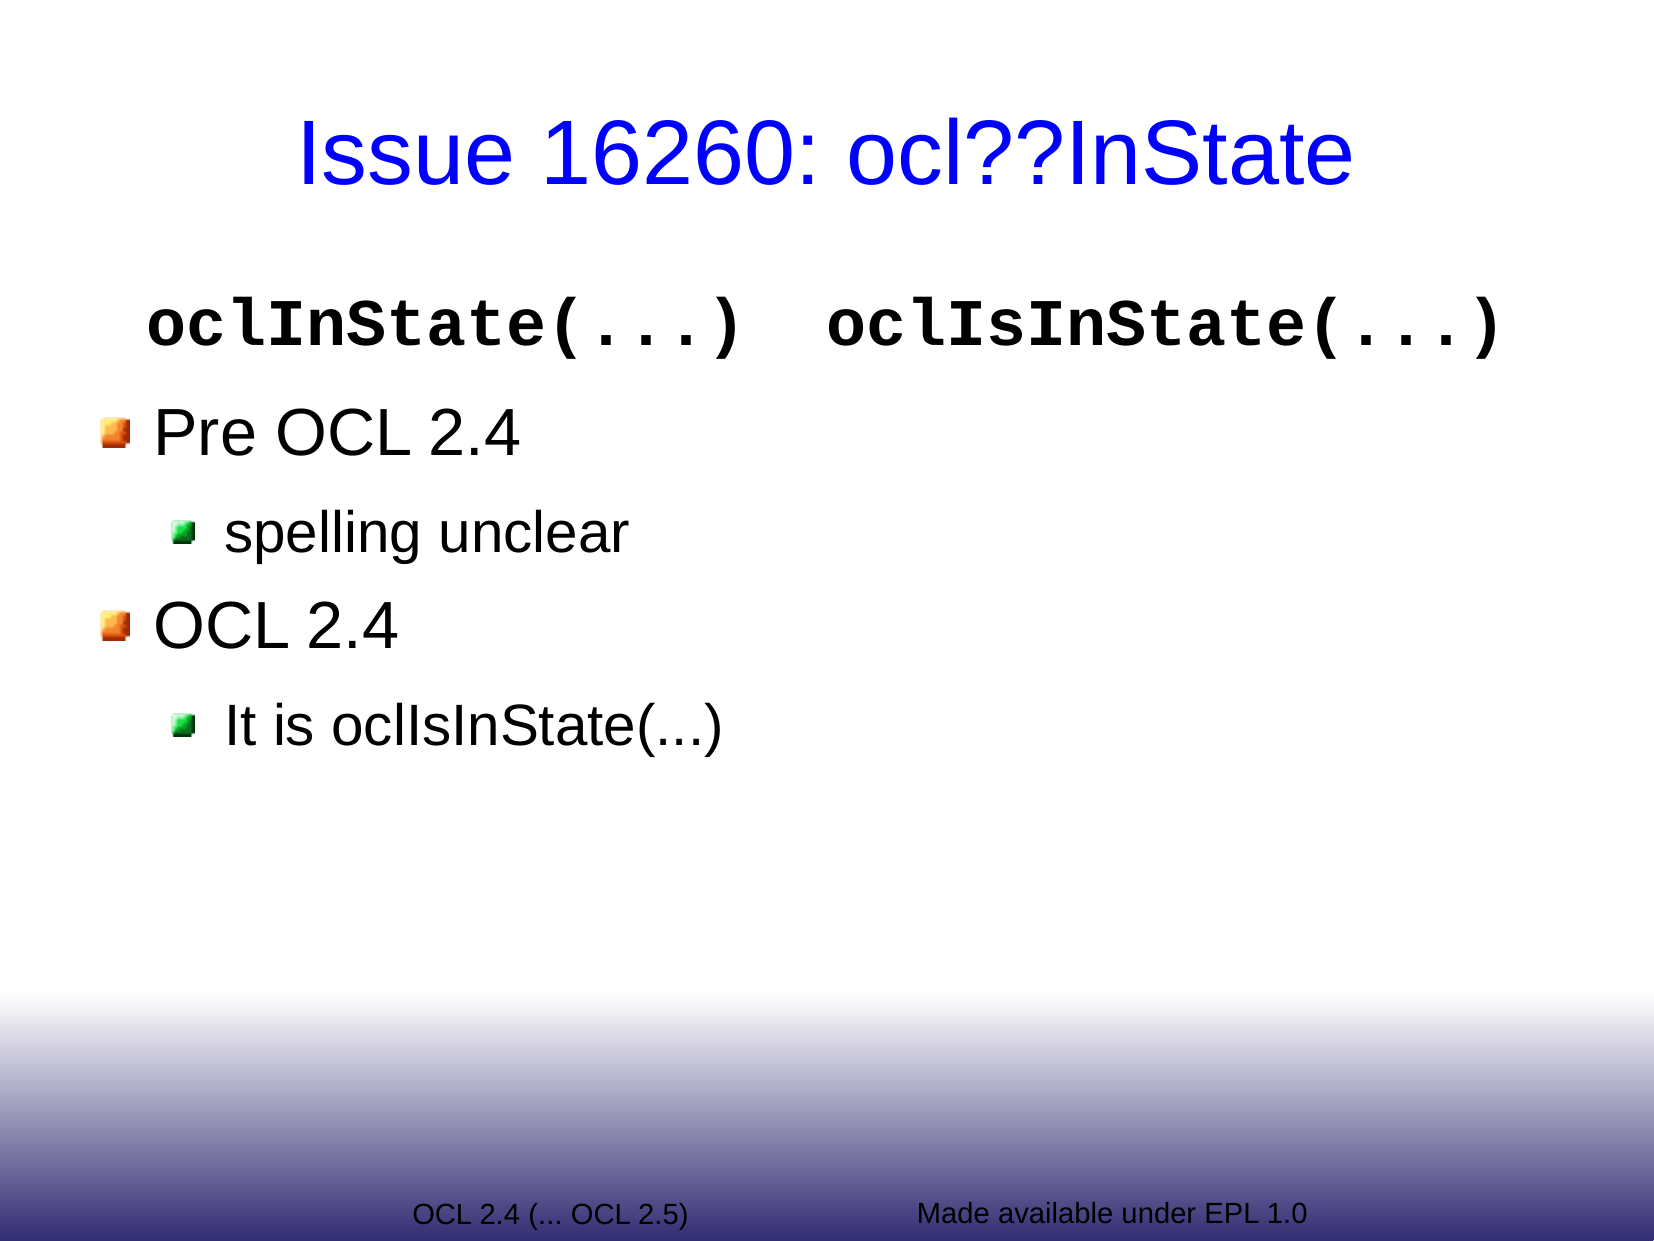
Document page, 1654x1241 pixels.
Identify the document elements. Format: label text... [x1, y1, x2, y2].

list oclInState(...) oclIsInState(...) Pre OCL 2.4 spelling unclear OCL 2.4 It is oclIsInState(...) [82, 290, 1571, 1109]
title Issue 16260: ocl??InState [82, 49, 1571, 257]
